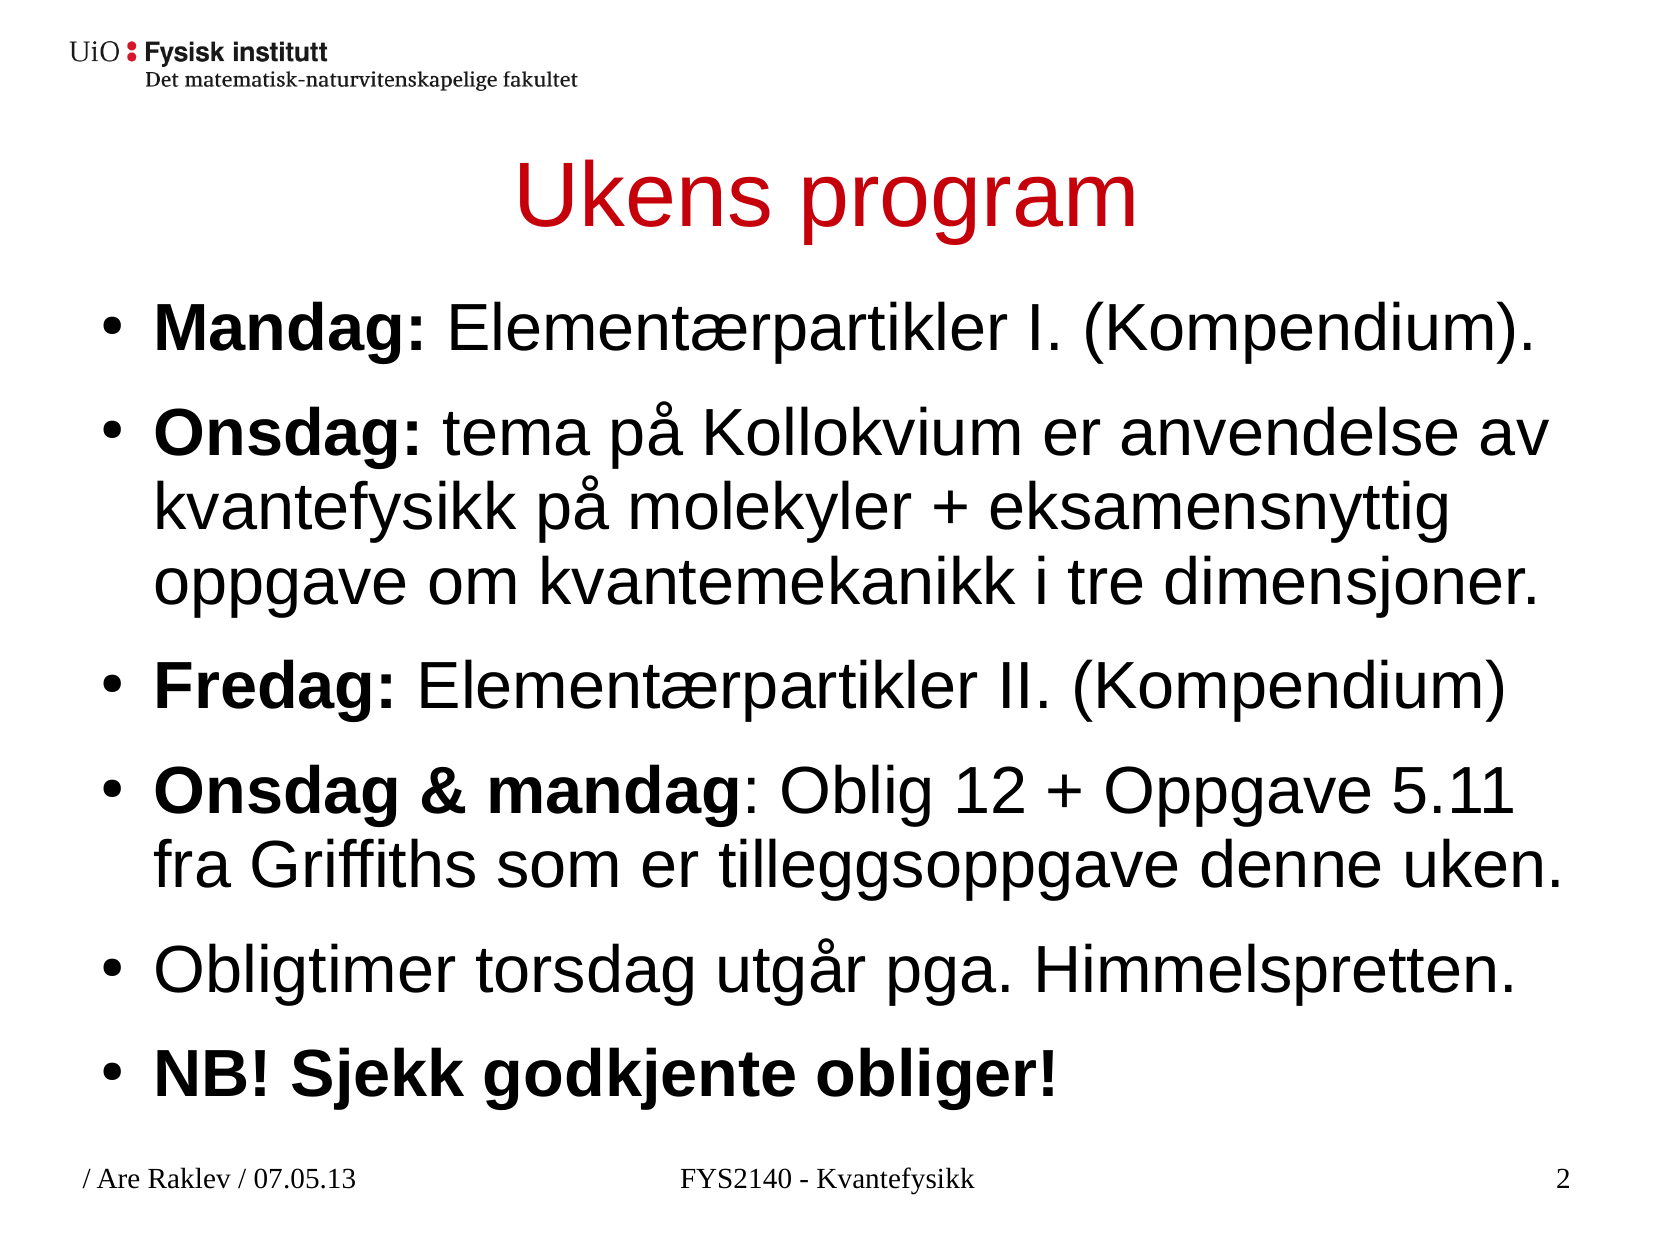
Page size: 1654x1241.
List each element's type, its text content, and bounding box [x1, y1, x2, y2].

picture [68, 37, 581, 93]
list Mandag: Elementærpartikler I. (Kompendium). Onsdag: tema på Kollokvium er anvendelse av kvantefysikk på molekyler + eksamensnyttig oppgave om kvantemekanikk i tre dimensjoner. Fredag: Elementærpartikler II. (Kompendium) Onsdag & mandag: Oblig 12 + Oppgave 5.11 fra Griffiths som er tilleggsoppgave denne uken. Obligtimer torsdag utgår pga. Himmelspretten. NB! Sjekk godkjente obliger! [82, 290, 1613, 1109]
title Ukens program [82, 90, 1571, 290]
